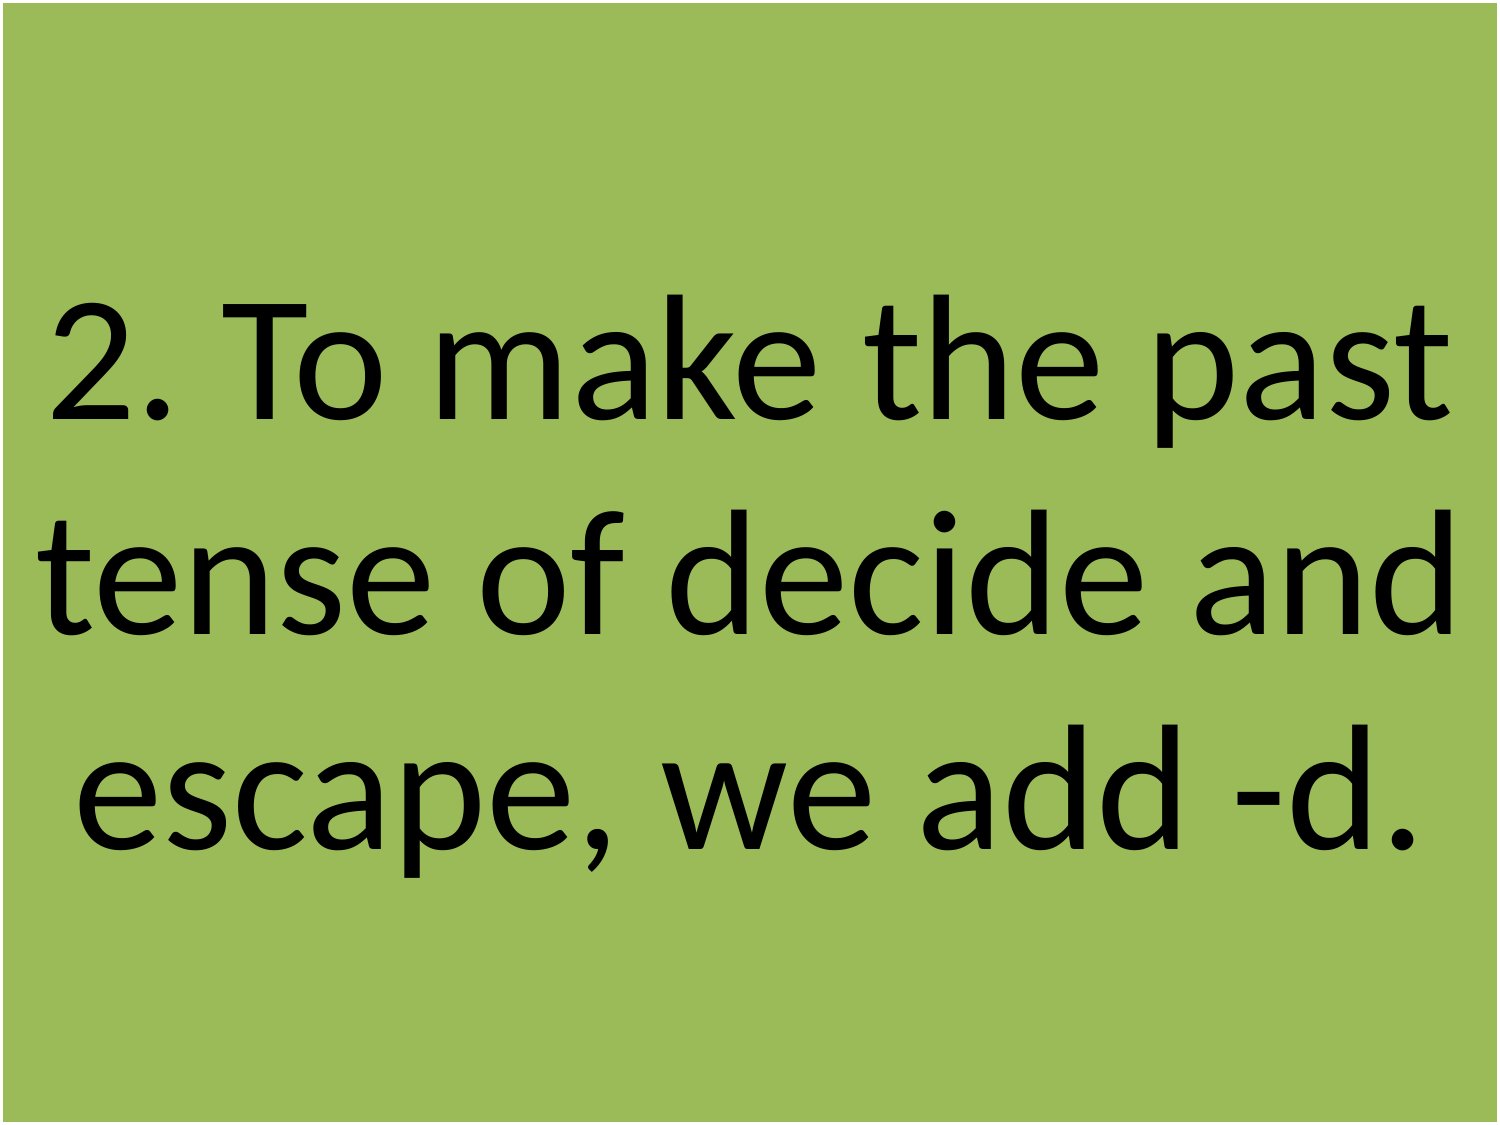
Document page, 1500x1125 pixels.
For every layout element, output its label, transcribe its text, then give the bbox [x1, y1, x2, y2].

title 2. To make the past tense of decide and escape, we add -d. [0, 0, 1500, 1125]
